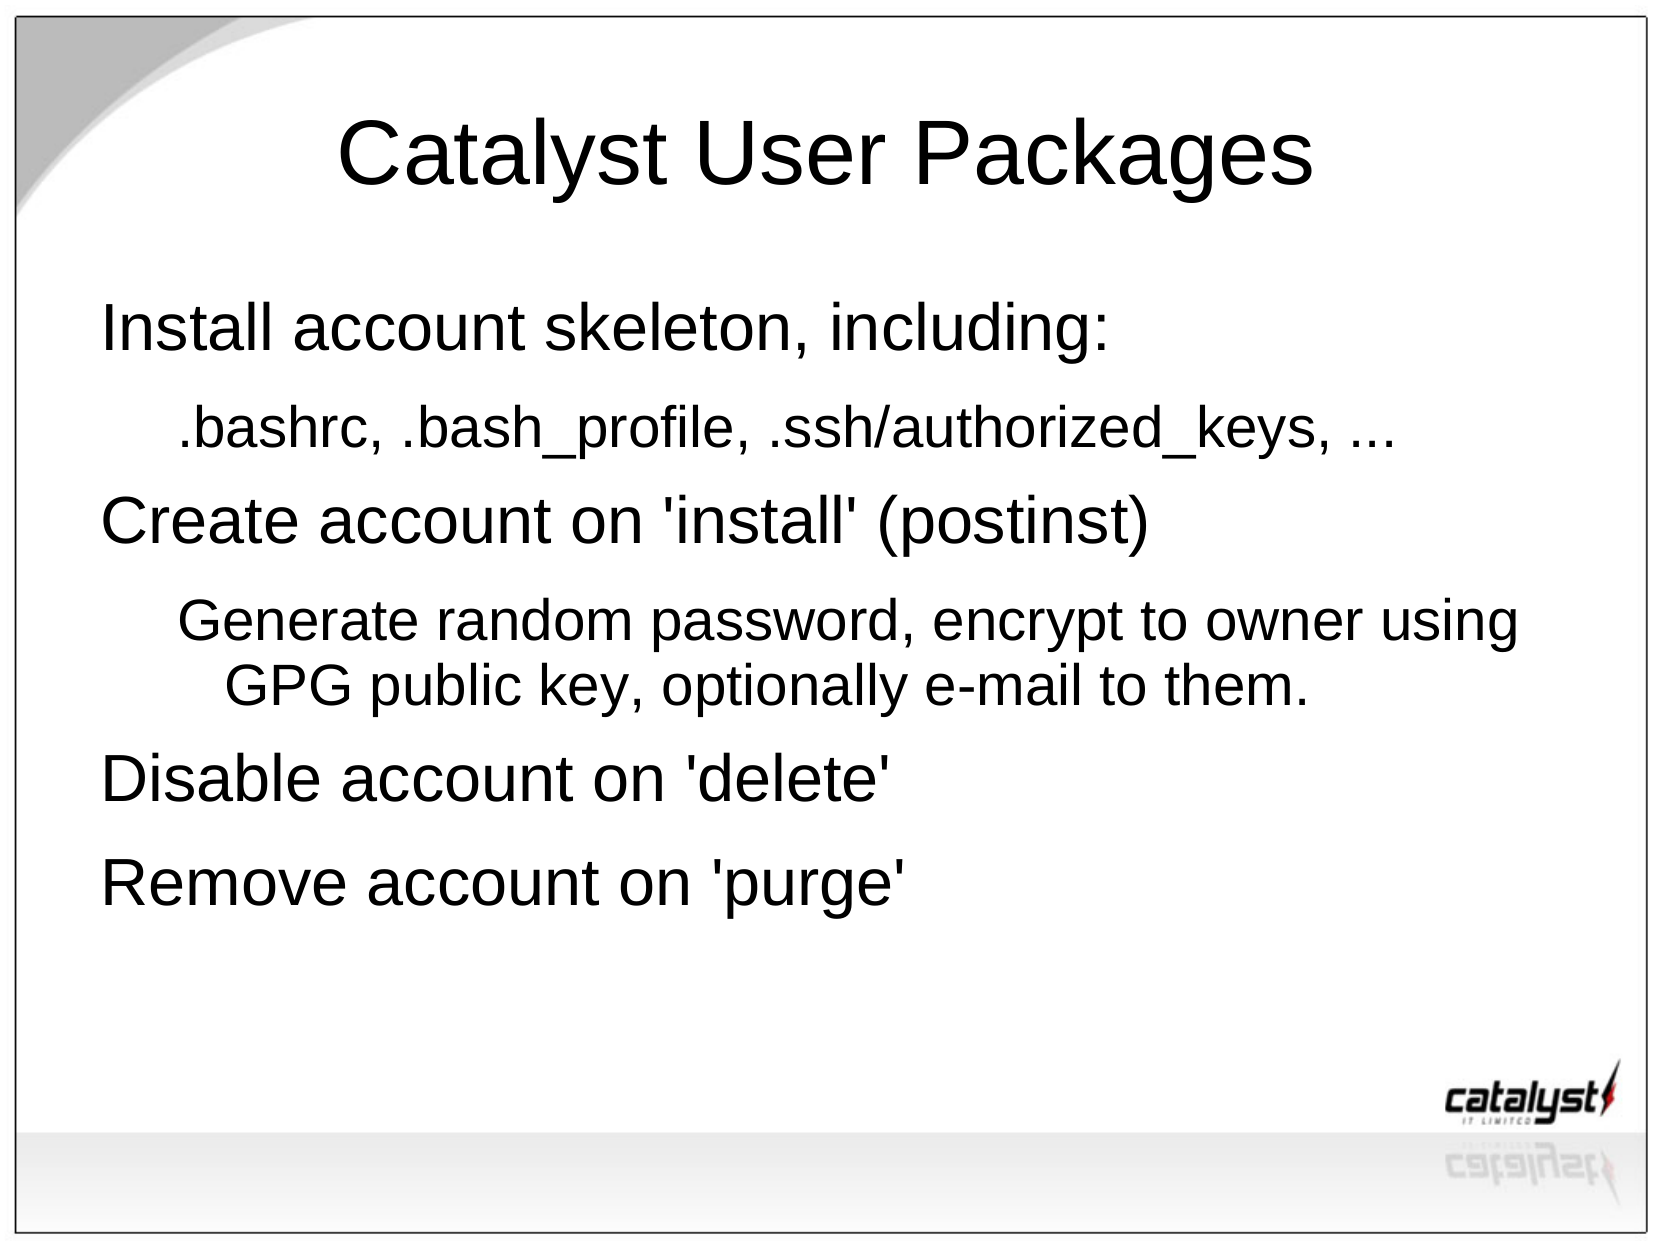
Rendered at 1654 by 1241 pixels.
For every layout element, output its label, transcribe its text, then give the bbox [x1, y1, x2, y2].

list Install account skeleton, including: .bashrc, .bash_profile, .ssh/authorized_keys, ... Create account on 'install' (postinst) Generate random password, encrypt to owner using GPG public key, optionally e-mail to them. Disable account on 'delete' Remove account on 'purge' [82, 290, 1571, 1094]
picture [4, 5, 1654, 1241]
title Catalyst User Packages [82, 56, 1571, 250]
